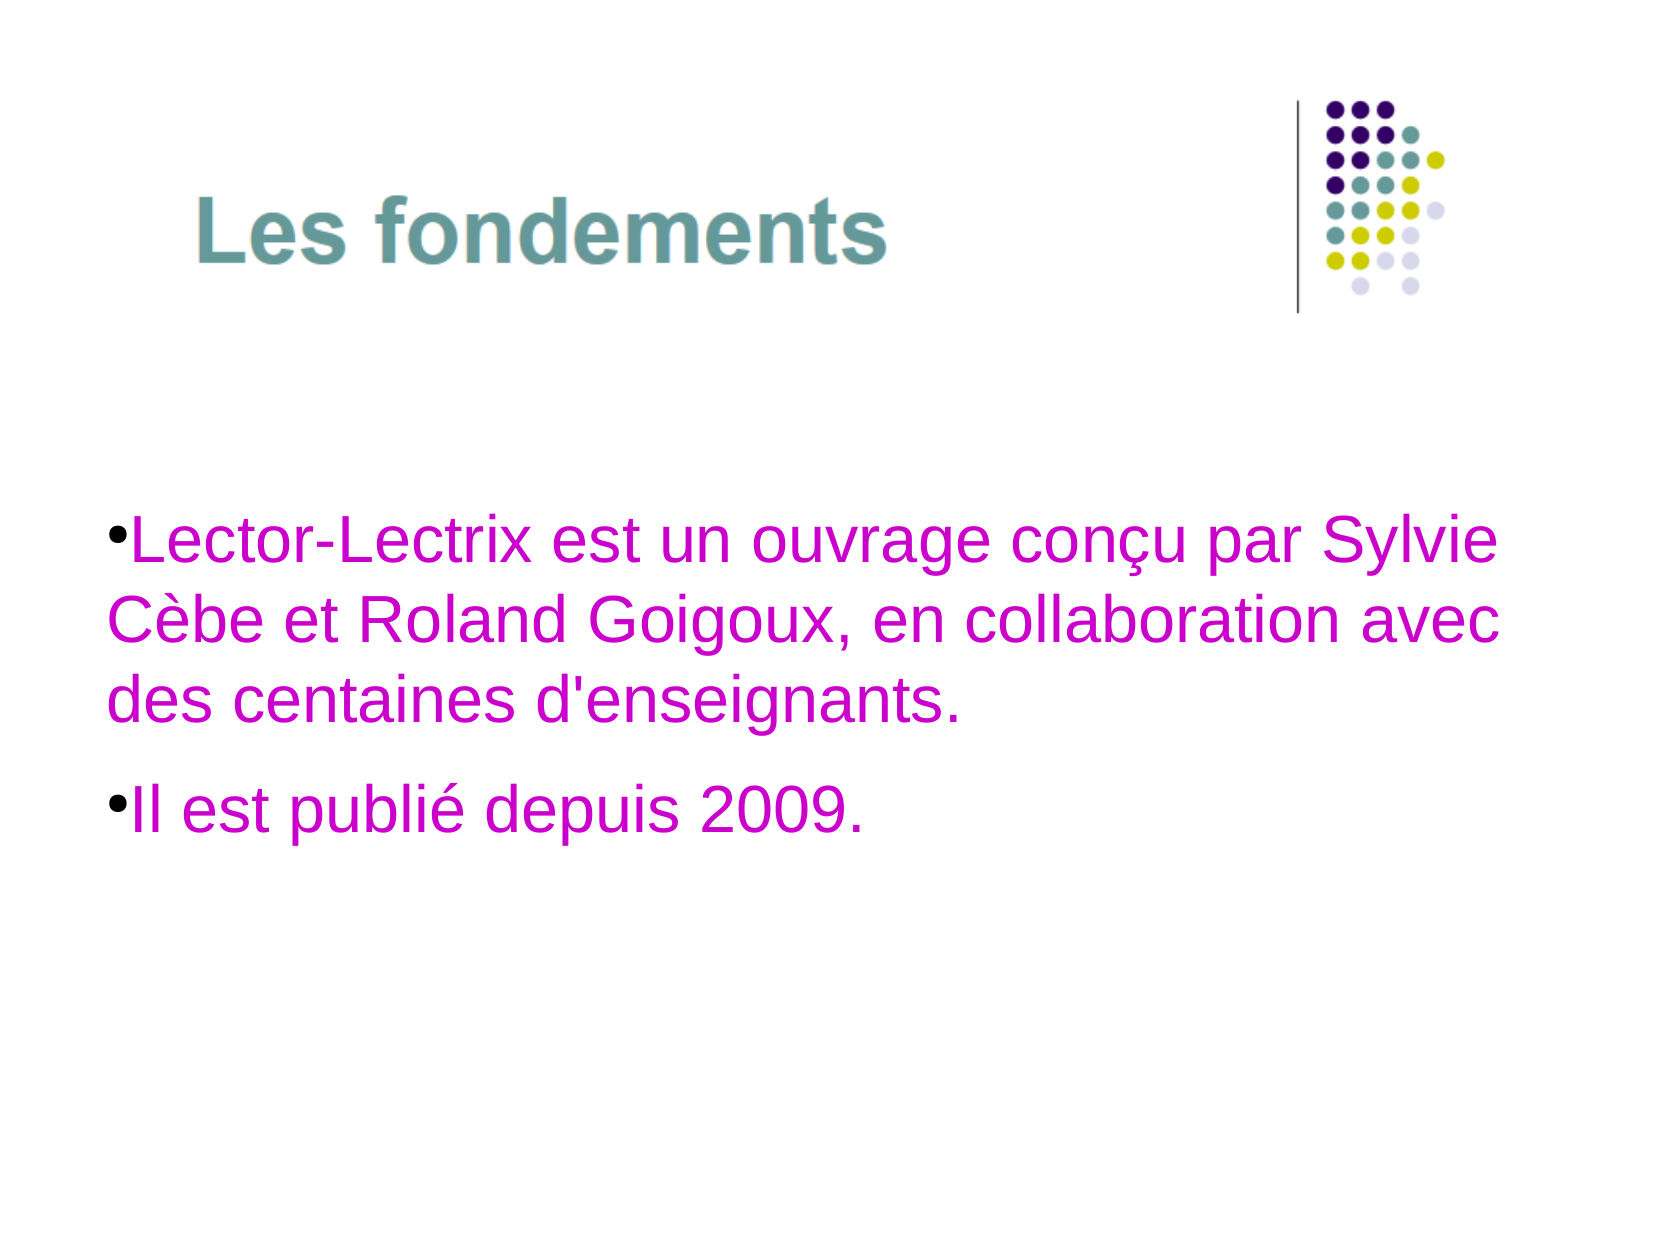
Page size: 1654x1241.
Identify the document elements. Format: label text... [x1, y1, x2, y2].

picture [111, 70, 1524, 337]
list Lector-Lectrix est un ouvrage conçu par Sylvie Cèbe et Roland Goigoux, en collaboration avec des centaines d'enseignants. Il est publié depuis 2009. [106, 496, 1512, 1116]
